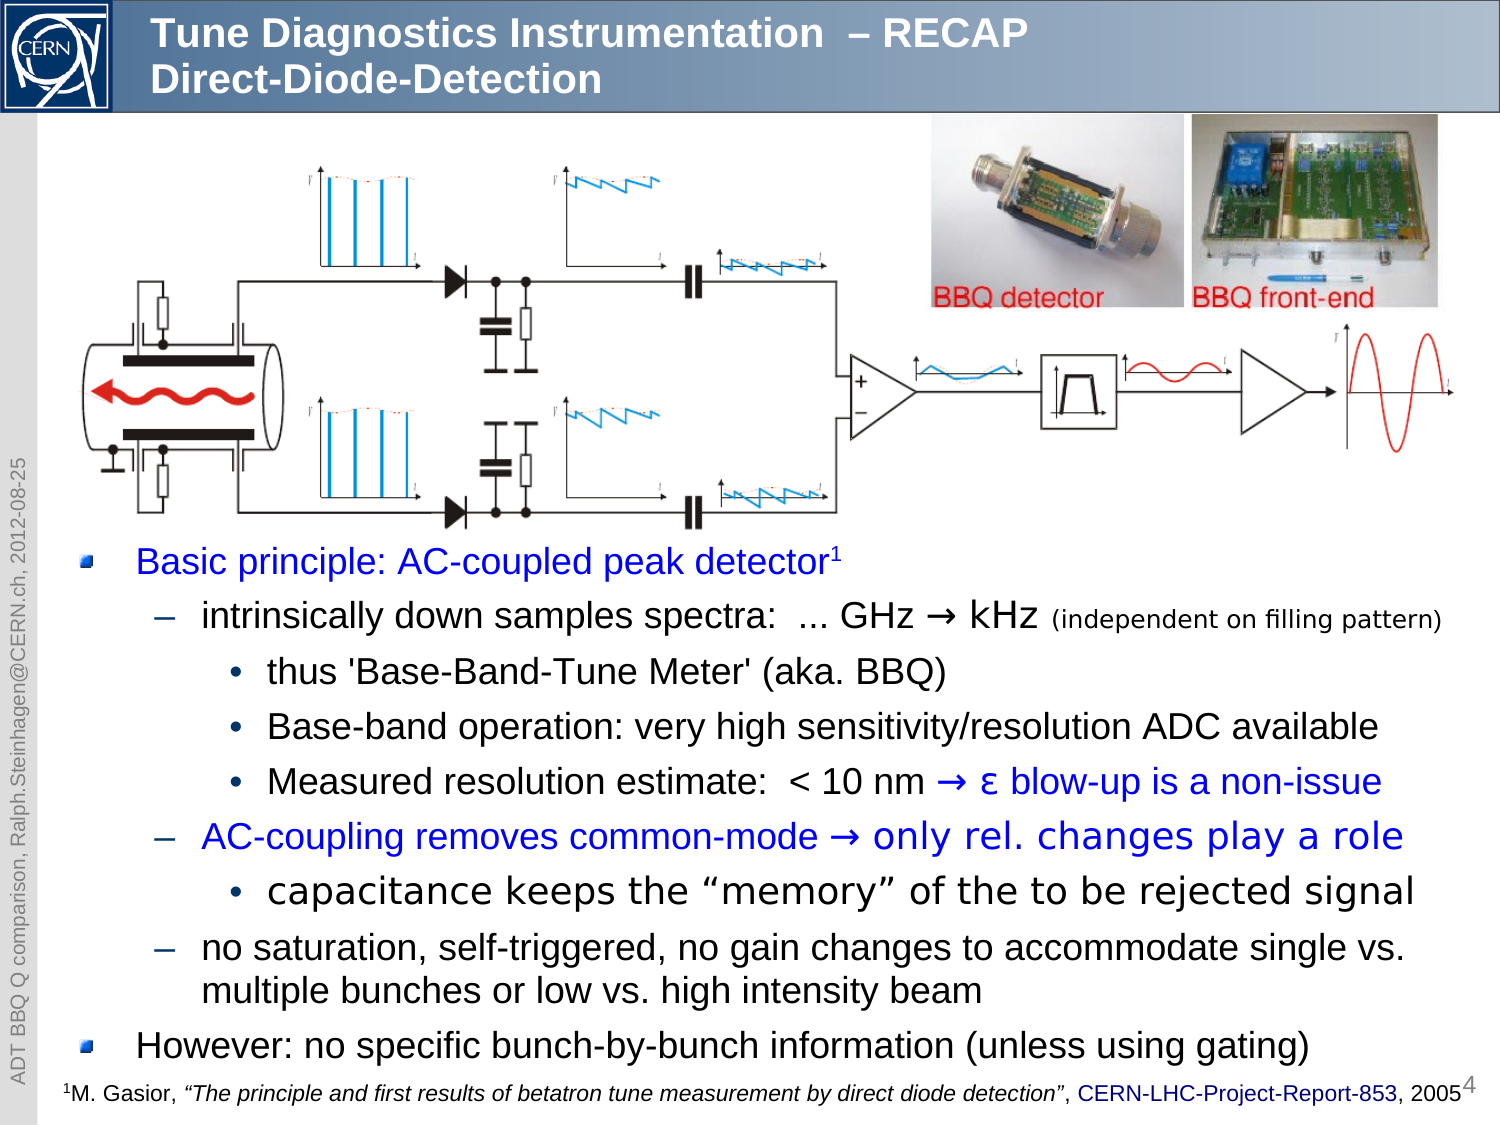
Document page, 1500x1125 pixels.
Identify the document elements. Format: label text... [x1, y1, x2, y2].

text_box 1M. Gasior, “The principle and first results of betatron tune measurement by direct diode detection”, CERN-LHC-Project-Report-853, 2005 [48, 1071, 1476, 1115]
title Tune Diagnostics Instrumentation – RECAP Direct-Diode-Detection [150, 0, 1201, 113]
picture [0, 0, 113, 113]
list Basic principle: AC-coupled peak detector1 intrinsically down samples spectra: ... GHz → kHz (independent on filling pattern) thus 'Base-Band-Tune Meter' (aka. BBQ) Base-band operation: very high sensitivity/resolution ADC available Measured resolution estimate: < 10 nm → ε blow-up is a non-issue AC-coupling removes common-mode → only rel. changes play a role capacitance keeps the “memory” of the to be rejected signal no saturation, self-triggered, no gain changes to accommodate single vs. multiple bunches or low vs. high intensity beam However: no specific bunch-by-bunch information (unless using gating) [79, 538, 1445, 1067]
picture [54, 114, 1478, 543]
